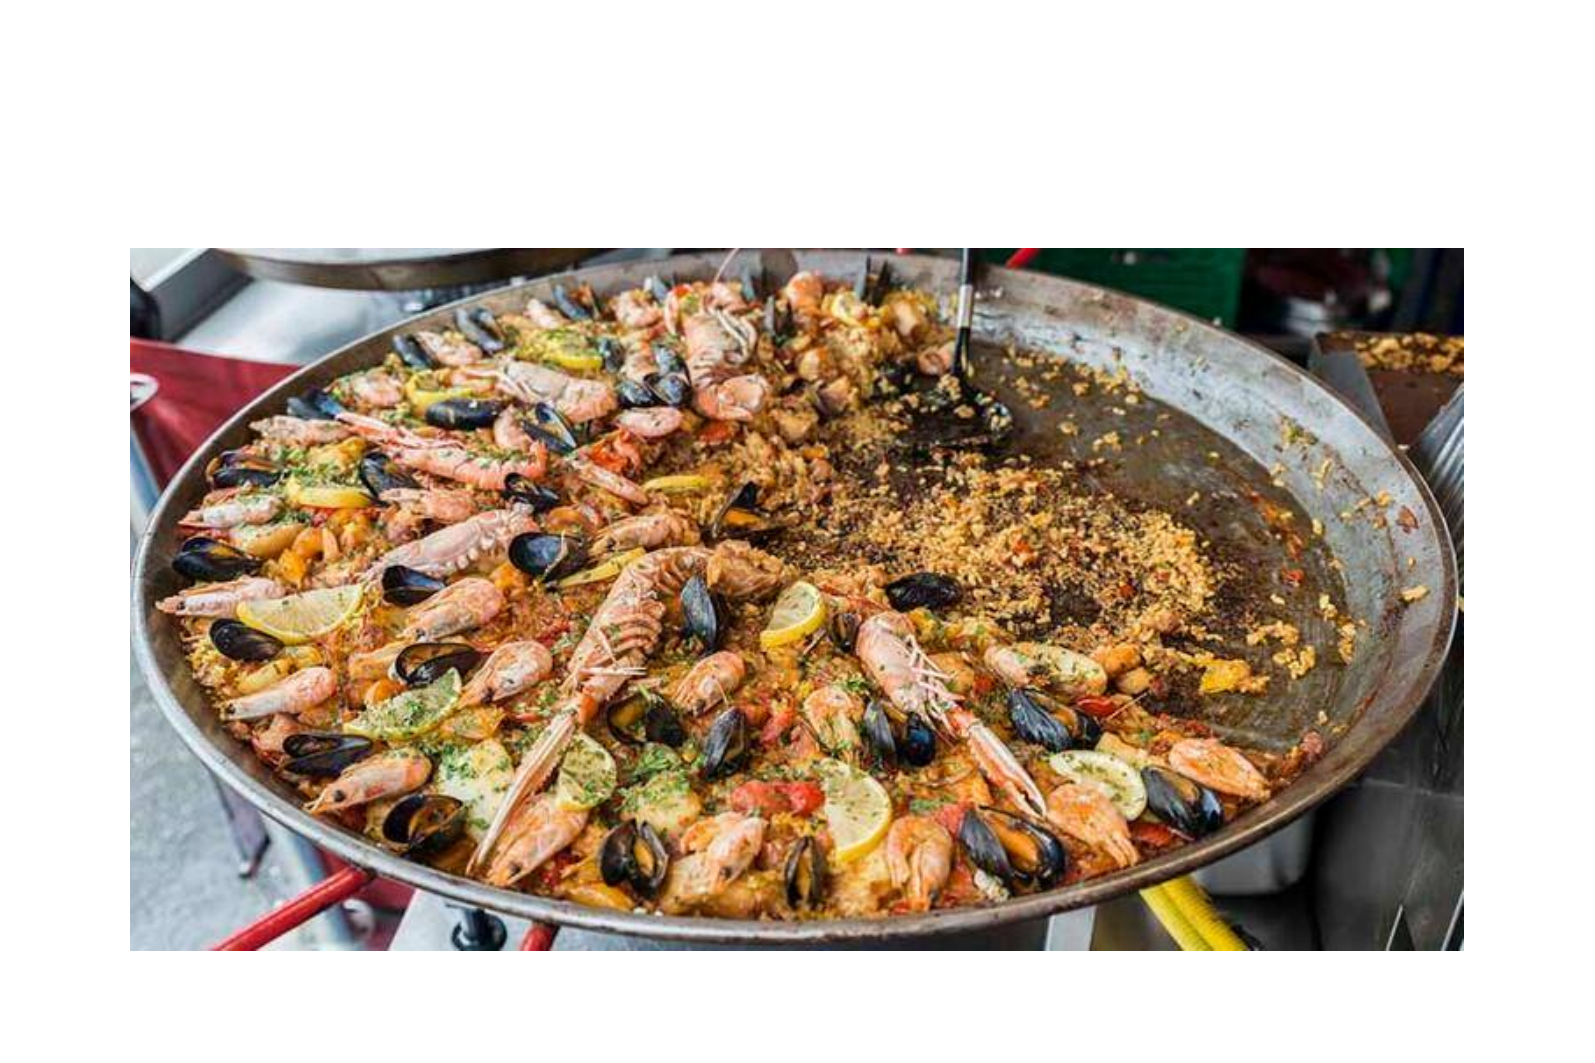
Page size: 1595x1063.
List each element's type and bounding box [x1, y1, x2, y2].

picture [130, 248, 1464, 951]
